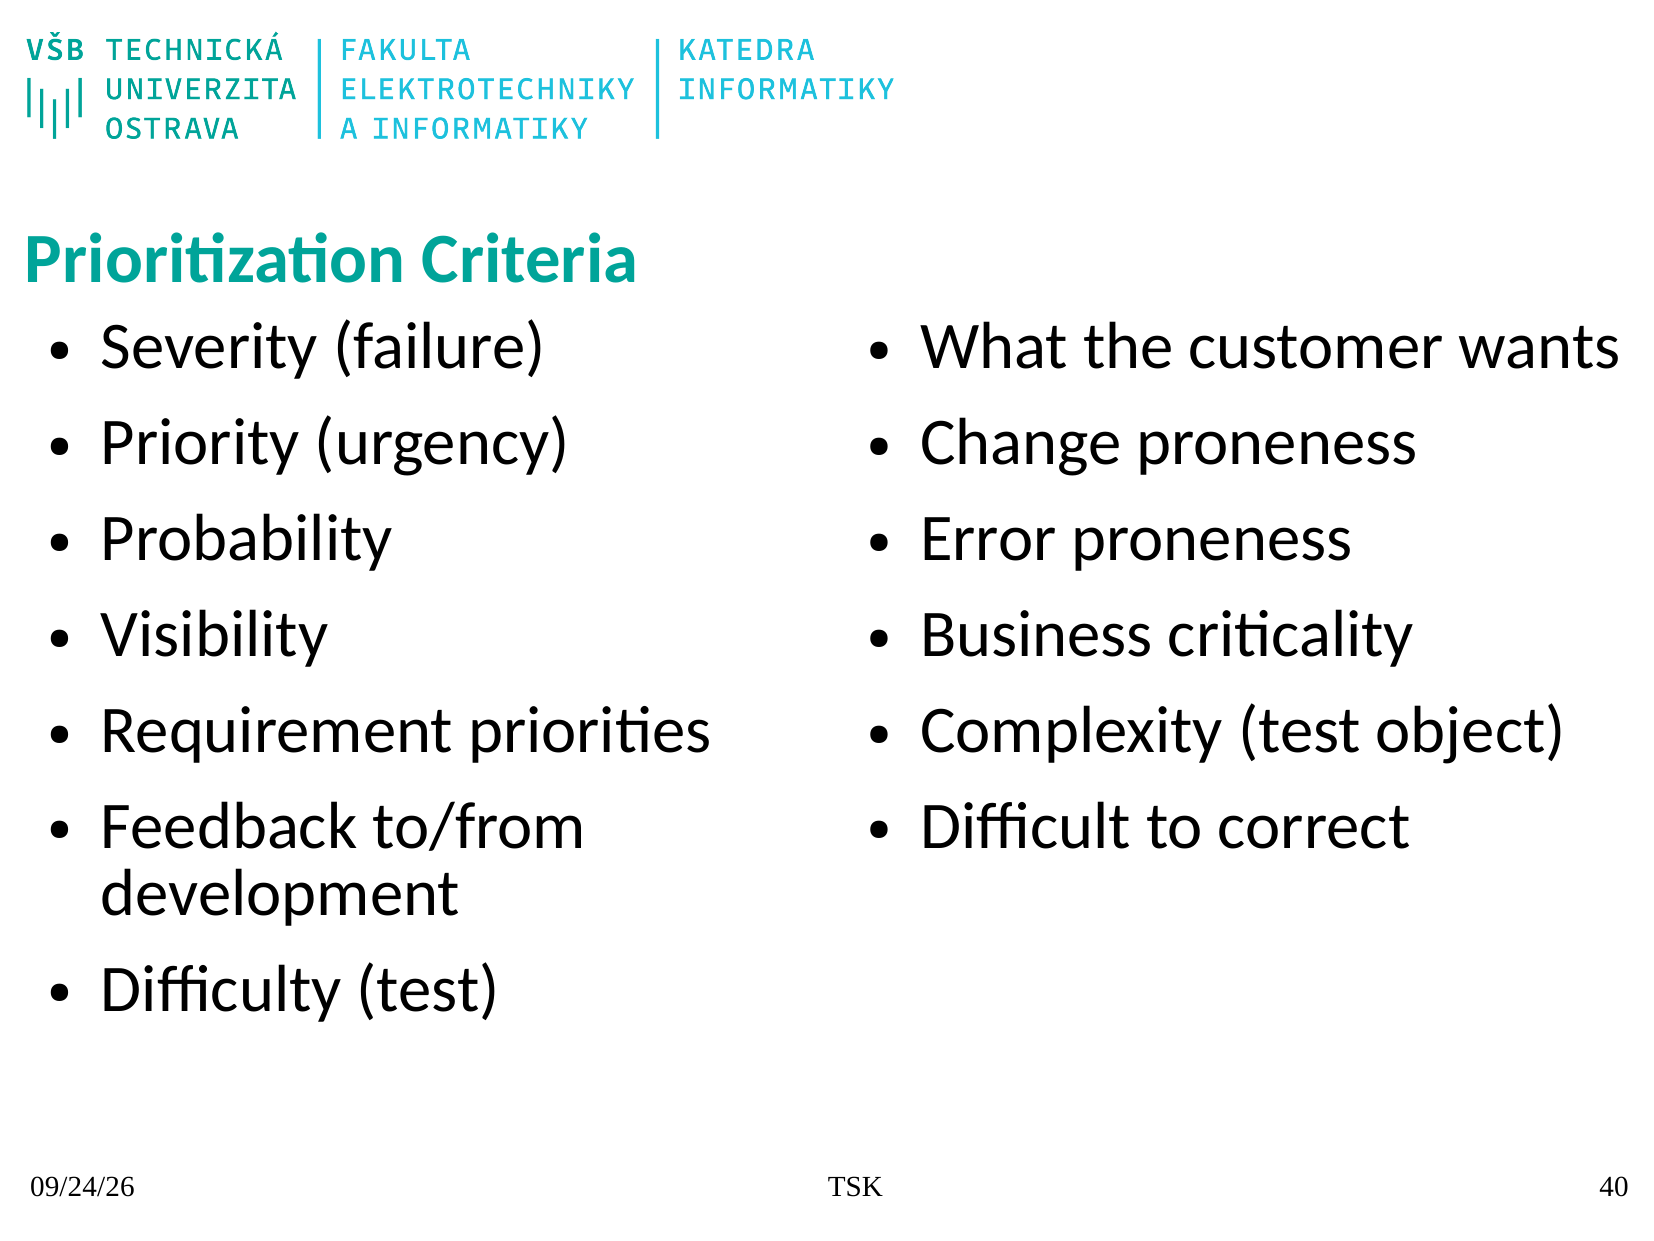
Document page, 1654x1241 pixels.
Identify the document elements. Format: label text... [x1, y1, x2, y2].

picture [26, 31, 894, 139]
list What the customer wants Change proneness Error proneness Business criticality Complexity (test object) Difficult to correct [849, 318, 1630, 1146]
list Severity (failure) Priority (urgency) Probability Visibility Requirement priorities Feedback to/from development Difficulty (test) [30, 318, 811, 1146]
title Prioritization Criteria [24, 169, 1629, 300]
